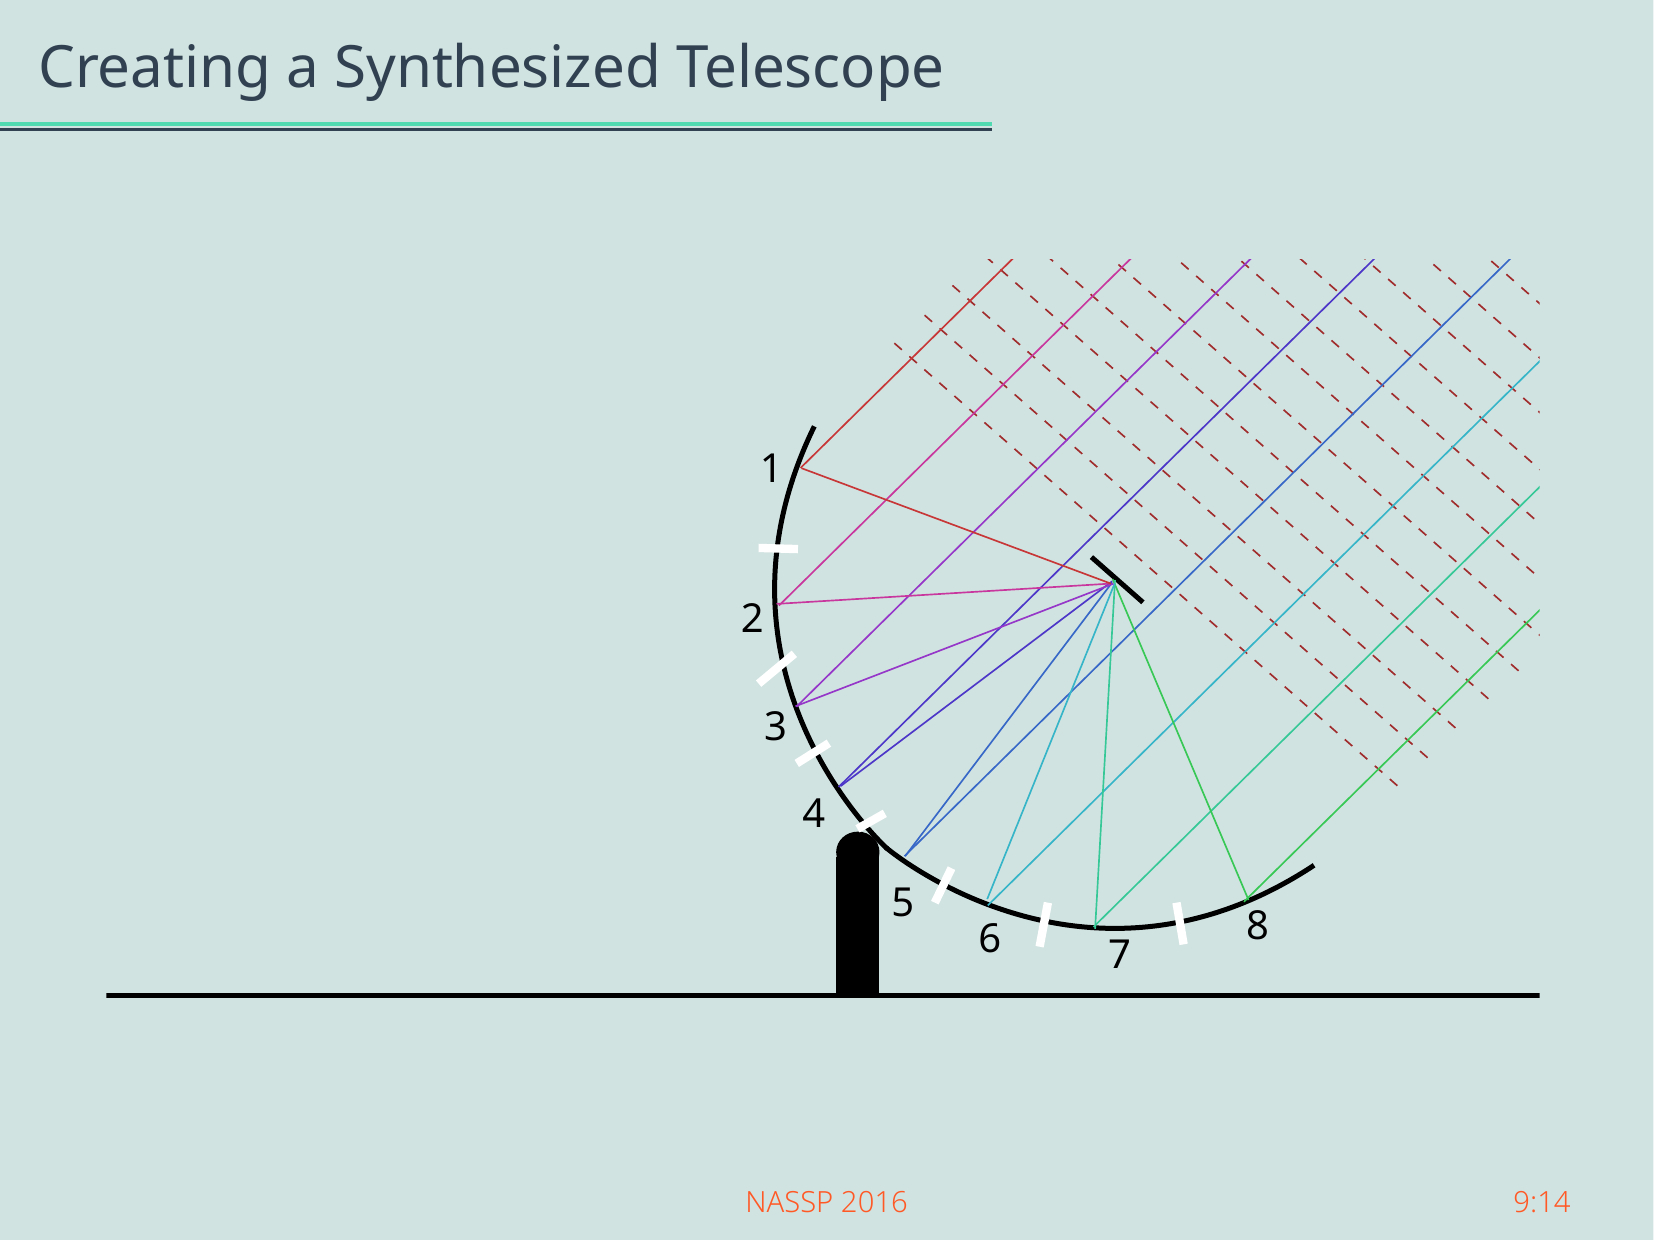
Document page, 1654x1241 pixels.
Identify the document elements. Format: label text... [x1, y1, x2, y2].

picture [106, 259, 1540, 1052]
text_box Creating a Synthesized Telescope [23, 17, 1063, 103]
